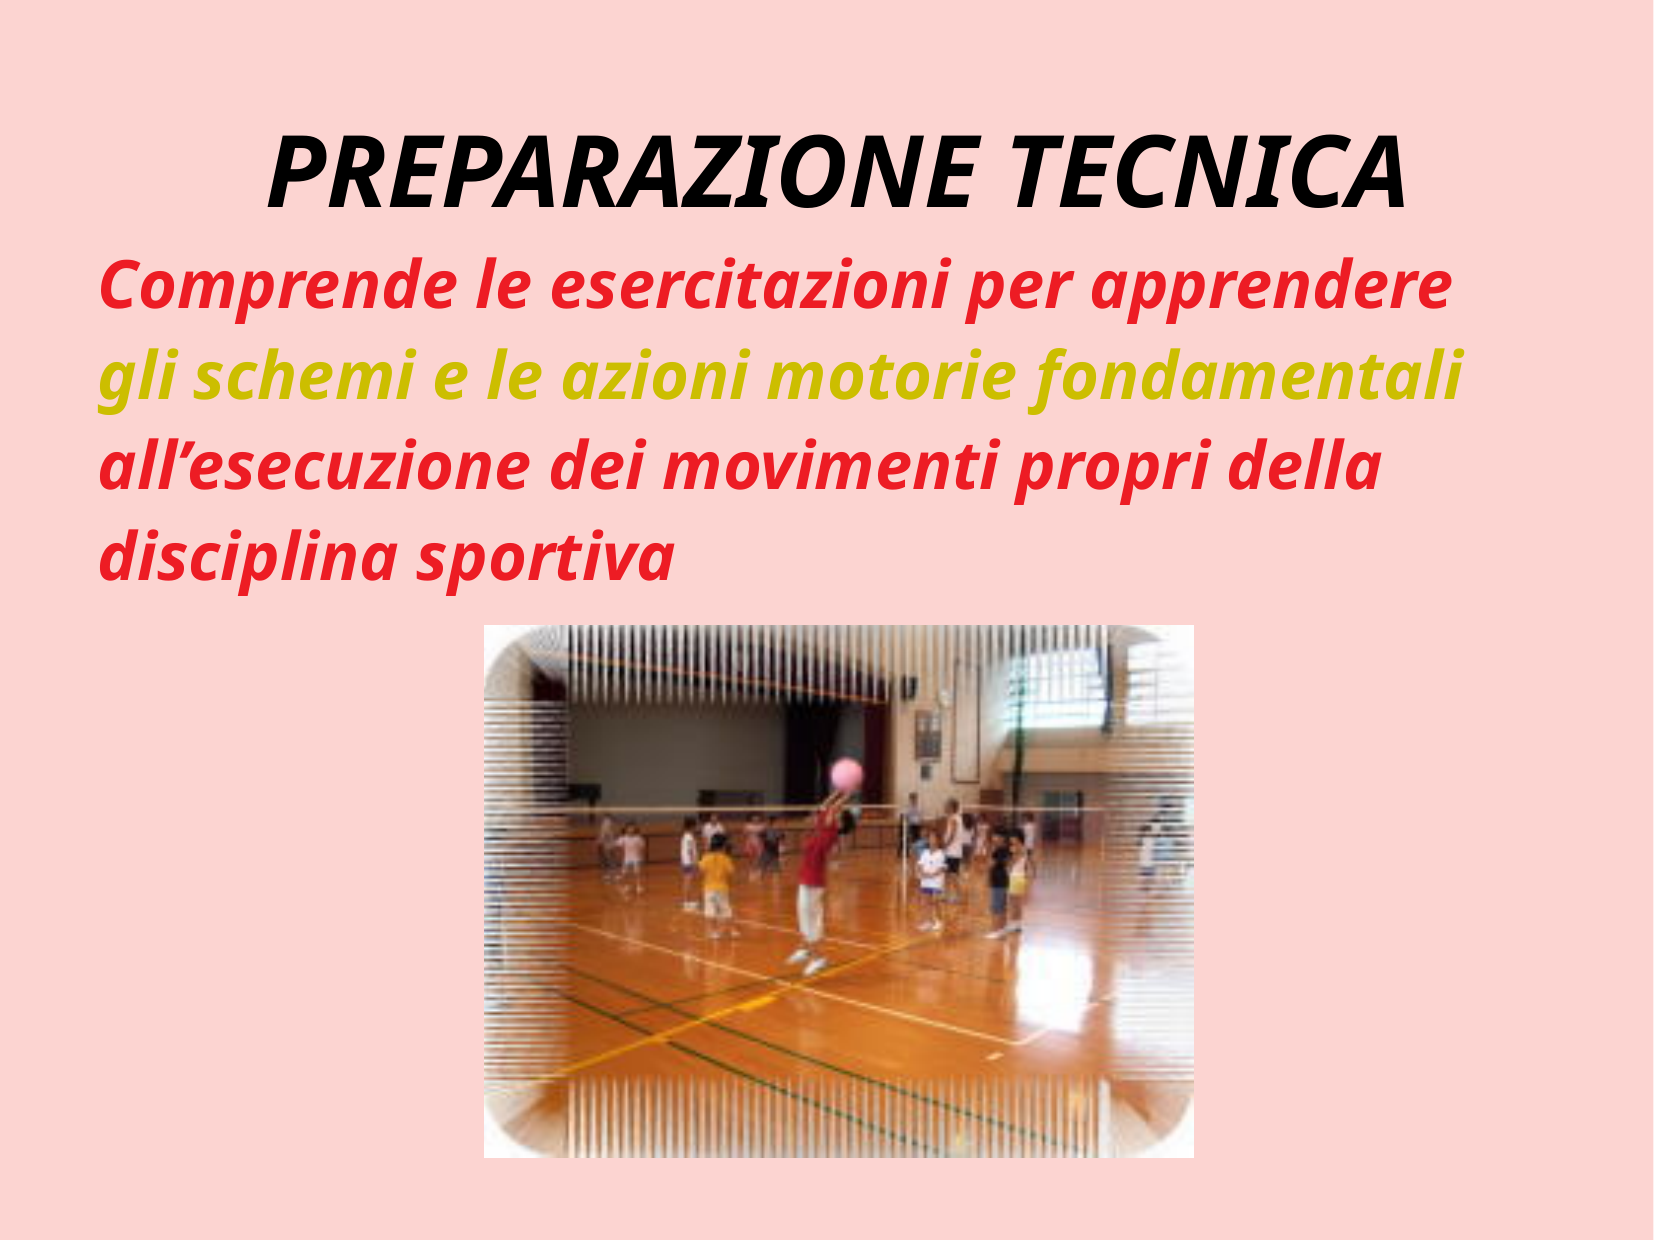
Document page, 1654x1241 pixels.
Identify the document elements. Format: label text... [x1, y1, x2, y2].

text_box PREPARAZIONE TECNICA Comprende le esercitazioni per apprendere gli schemi e le azioni motorie fondamentali all’esecuzione dei movimenti propri della disciplina sportiva [82, 93, 1595, 710]
picture [484, 625, 1194, 1158]
